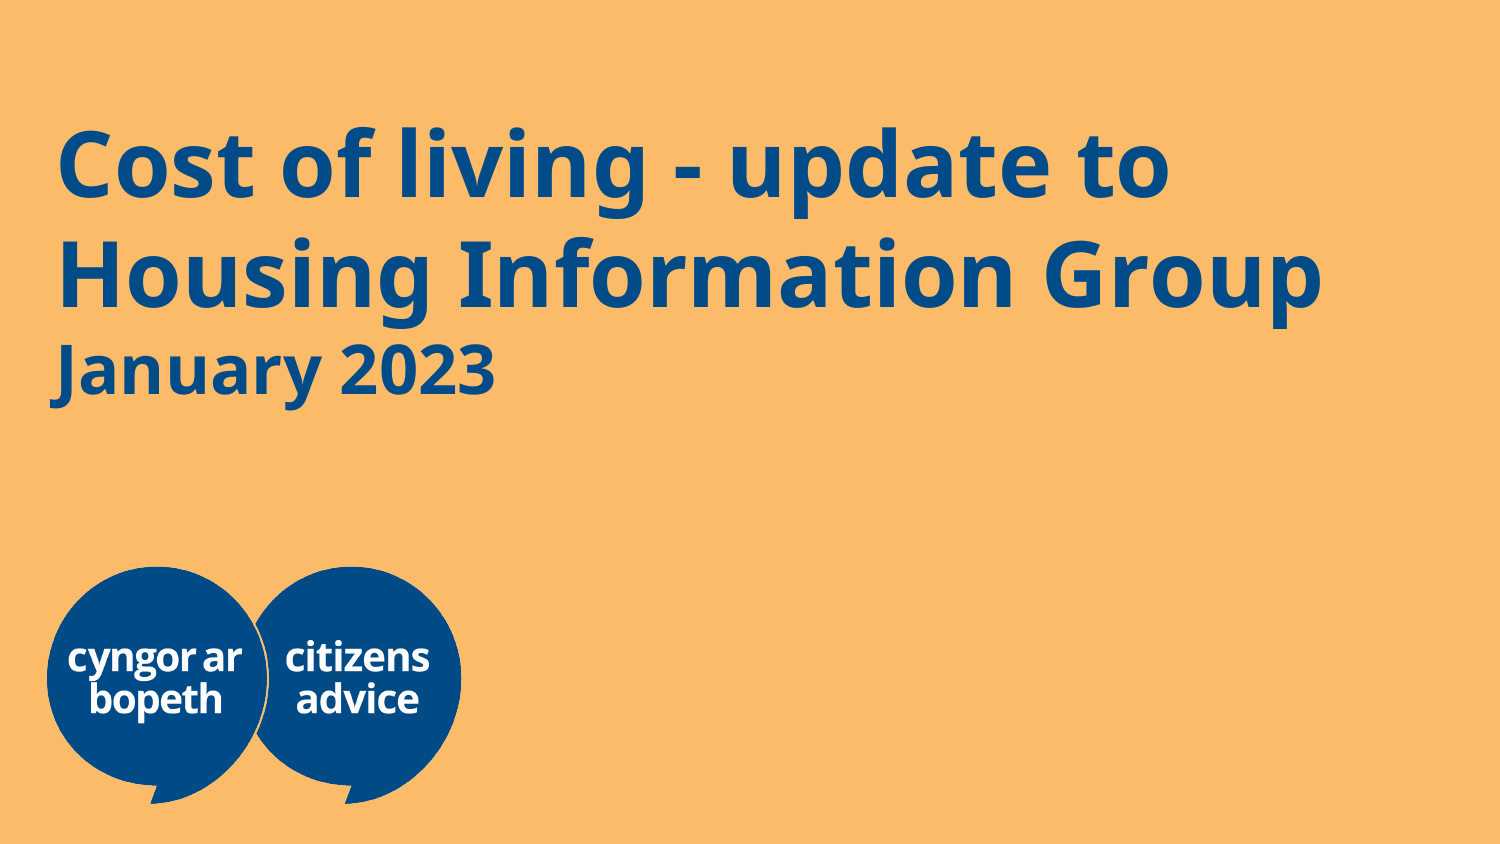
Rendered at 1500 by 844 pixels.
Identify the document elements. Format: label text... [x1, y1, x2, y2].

title Cost of living - update to Housing Information Group January 2023 [40, 90, 1420, 463]
picture [34, 560, 474, 810]
